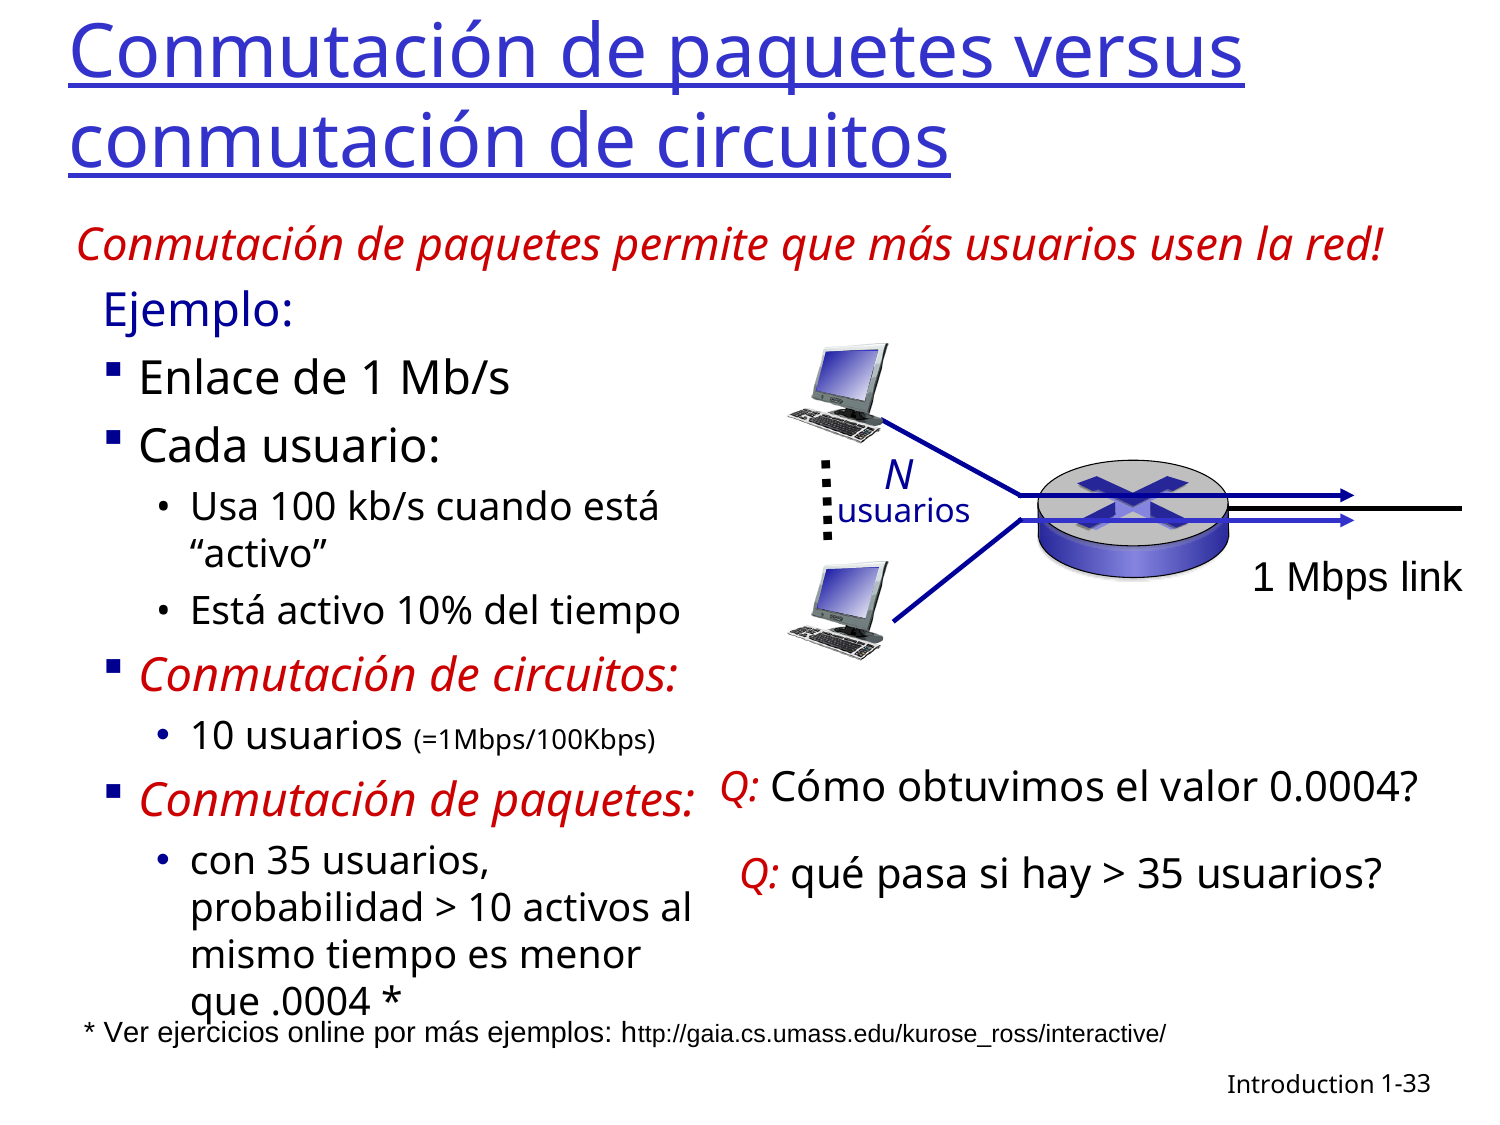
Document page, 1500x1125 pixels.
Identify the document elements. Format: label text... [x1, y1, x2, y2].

text_box [815, 349, 879, 401]
text_box [1037, 498, 1229, 518]
text_box 1-<number> [1365, 1060, 1477, 1106]
list Ejemplo: Enlace de 1 Mb/s Cada usuario: Usa 100 kb/s cuando está “activo” Está activo 10% del tiempo Conmutación de circuitos: 10 usuarios (=1Mbps/100Kbps) Conmutación de paquetes: con 35 usuarios, probabilidad > 10 activos al mismo tiempo es menor que .0004 * [87, 308, 713, 1005]
text_box ….. [801, 451, 892, 558]
text_box 1 Mbps link [1237, 541, 1479, 608]
text_box N usuarios [888, 449, 986, 537]
text_box Introduction [914, 1060, 1390, 1109]
text_box * Ver ejercicios online por más ejemplos: http://gaia.cs.umass.edu/kurose_ross/interactive/ [69, 1005, 1500, 1056]
list Conmutación de paquetes permite que más usuarios usen la red! [60, 207, 1491, 308]
text_box [1040, 460, 1226, 493]
picture [762, 338, 891, 451]
text_box [1039, 523, 1229, 578]
text_box [816, 567, 879, 619]
picture [762, 556, 891, 668]
title Conmutación de paquetes versus conmutación de circuitos [53, 29, 1366, 156]
text_box Q: qué pasa si hay > 35 usuarios? [724, 839, 1398, 905]
text_box Q: Cómo obtuvimos el valor 0.0004? [704, 752, 1434, 818]
